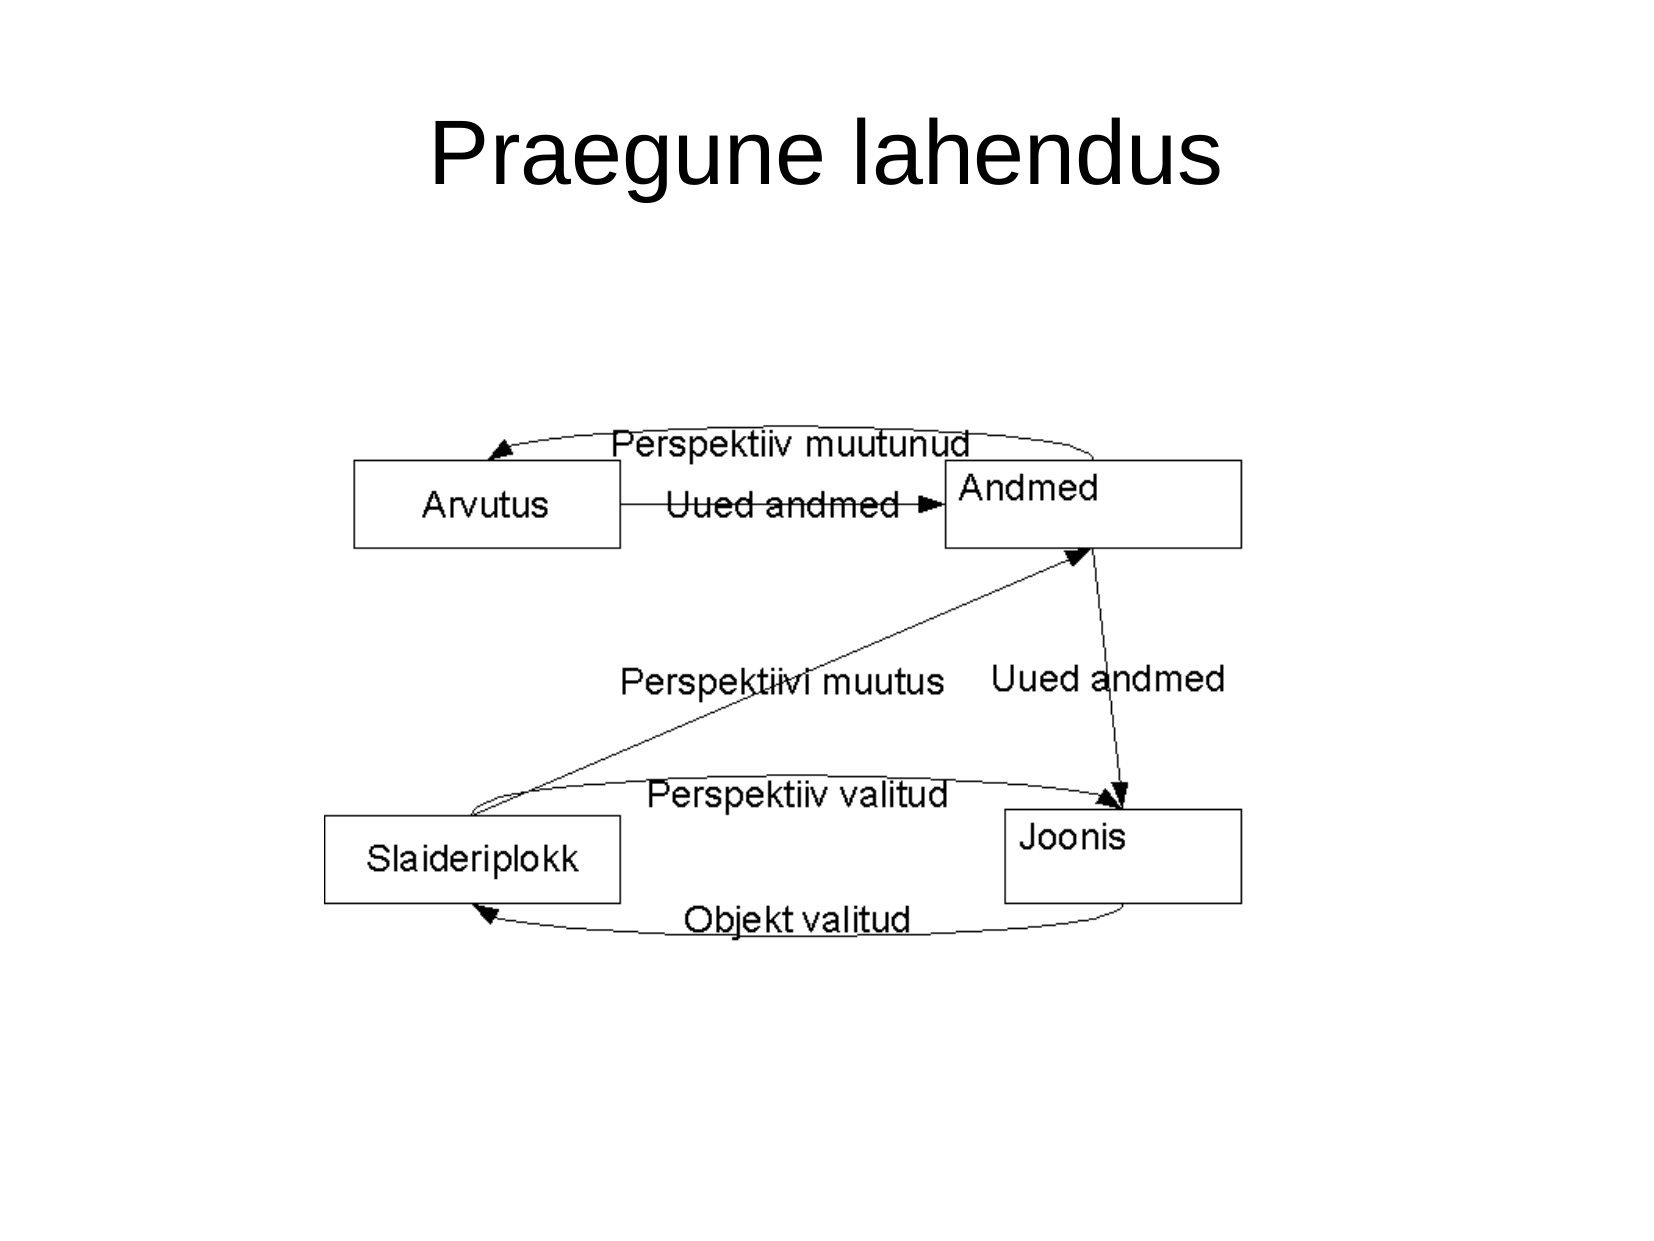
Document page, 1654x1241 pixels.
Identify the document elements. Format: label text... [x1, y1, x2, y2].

picture [324, 413, 1244, 953]
title Praegune lahendus [82, 49, 1571, 257]
